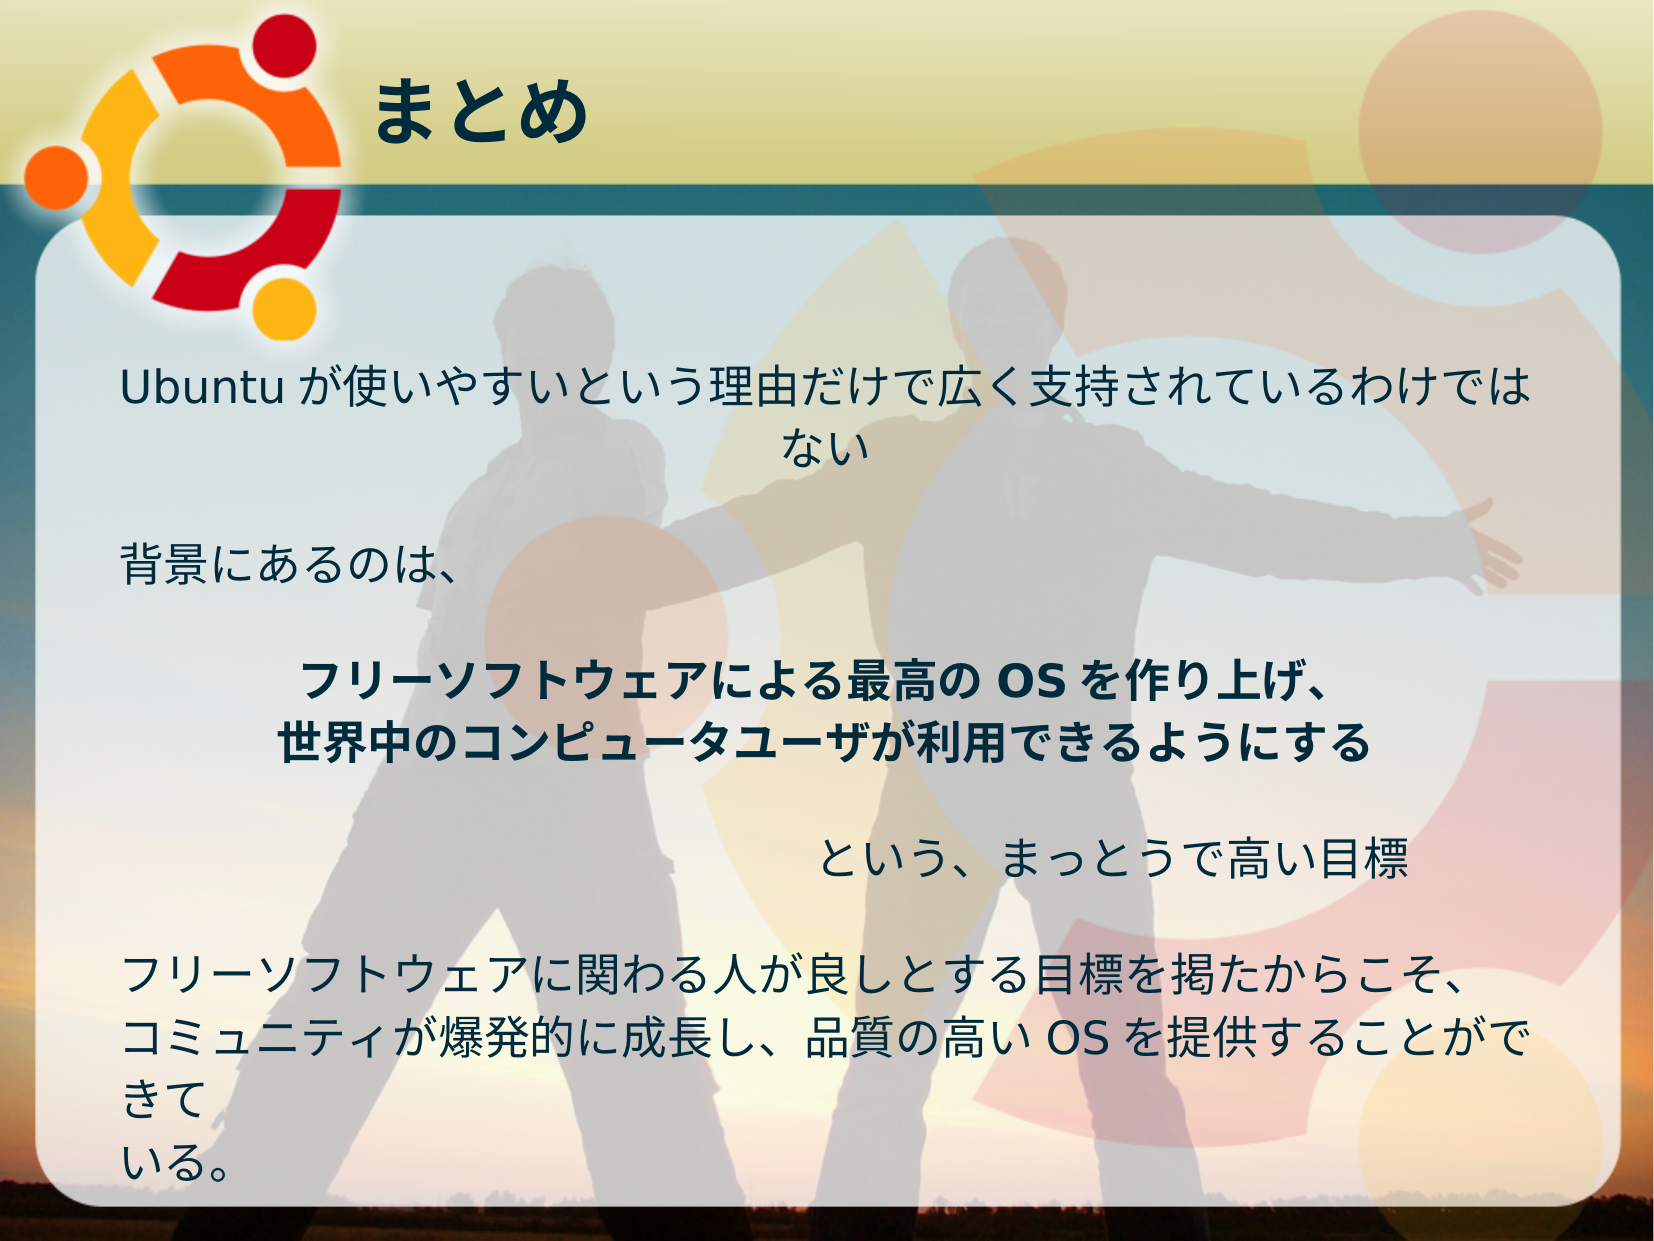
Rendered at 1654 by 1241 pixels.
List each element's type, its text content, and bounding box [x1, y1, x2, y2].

text_box まとめ [366, 59, 1625, 150]
picture [0, 0, 1654, 1241]
text_box Ubuntuが使いやすいという理由だけで広く支持されているわけではない 背景にあるのは、 フリーソフトウェアによる最高のOSを作り上げ、 世界中のコンピュータユーザが利用できるようにする という、まっとうで高い目標 フリーソフトウェアに関わる人が良しとする目標を掲たからこそ、 コミュニティが爆発的に成長し、品質の高いOSを提供することができて いる。 フリーソフトウェアの開発に積極的な参加を！ [118, 354, 1536, 1170]
